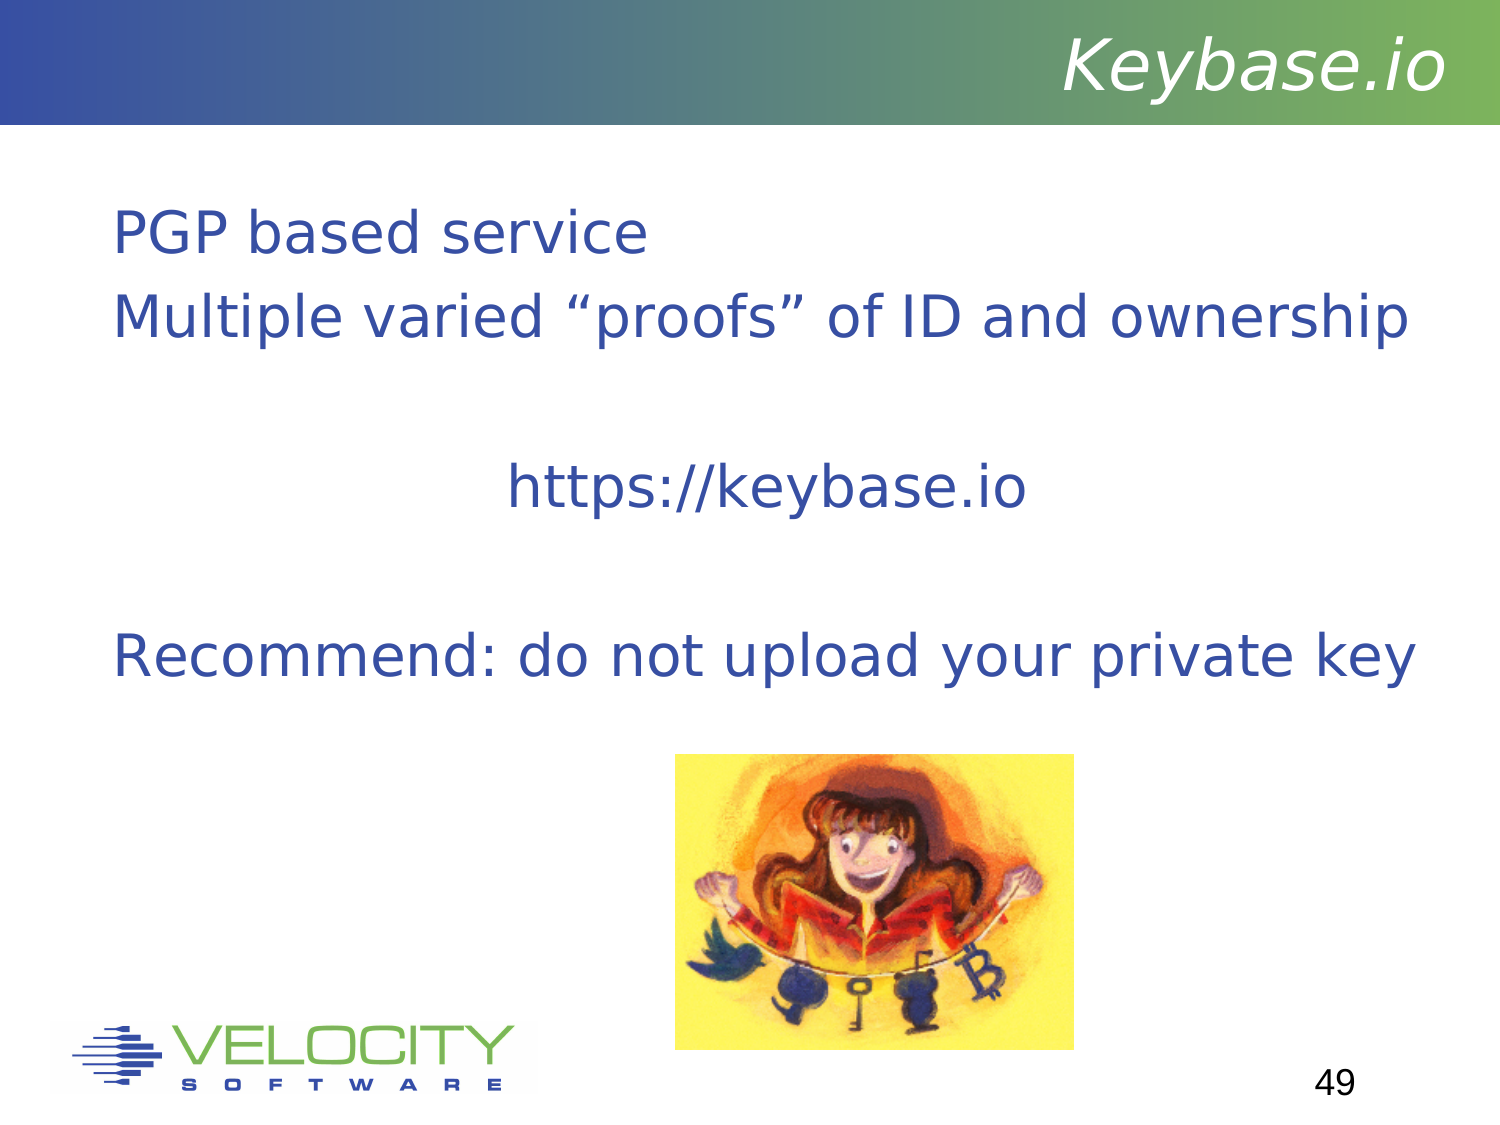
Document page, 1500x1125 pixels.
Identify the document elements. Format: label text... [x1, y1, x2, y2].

picture [675, 754, 1074, 1051]
title Keybase.io [62, 12, 1463, 113]
list PGP based service Multiple varied “proofs” of ID and ownership https://keybase.io Recommend: do not upload your private key [70, 187, 1438, 865]
picture [50, 1021, 538, 1094]
